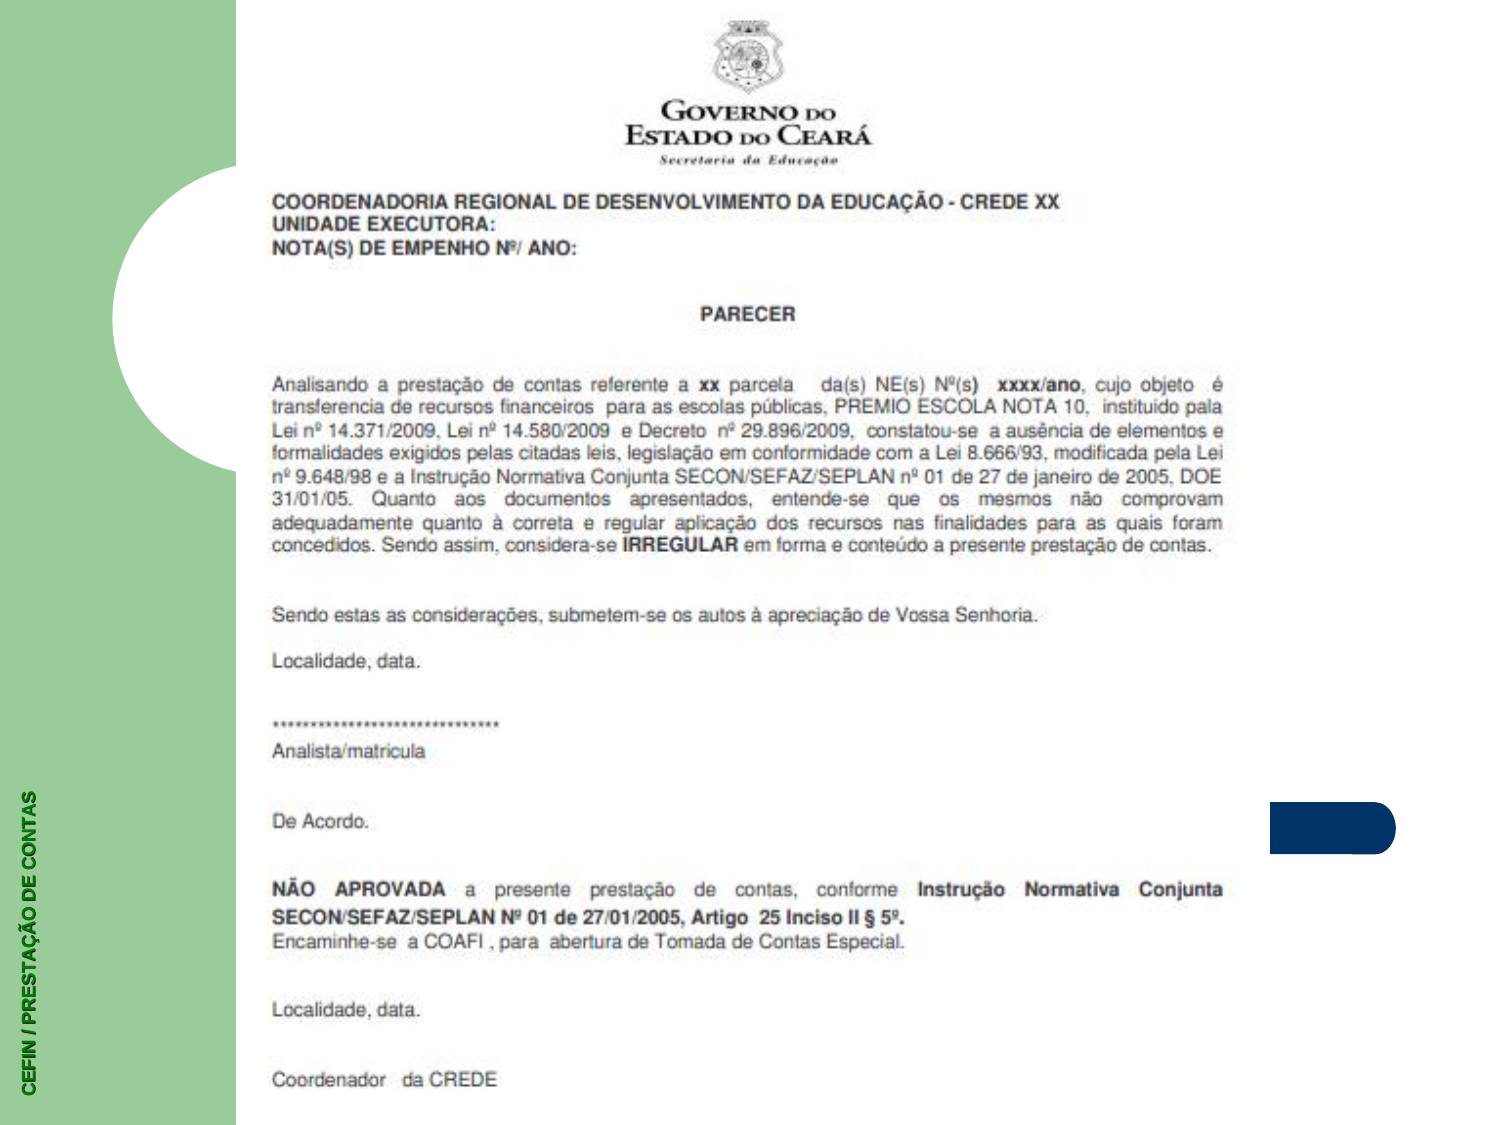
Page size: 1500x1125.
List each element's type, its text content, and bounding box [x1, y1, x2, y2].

text_box CEFIN / PRESTAÇÃO DE CONTAS [6, 767, 60, 1125]
picture [236, 0, 1270, 1125]
